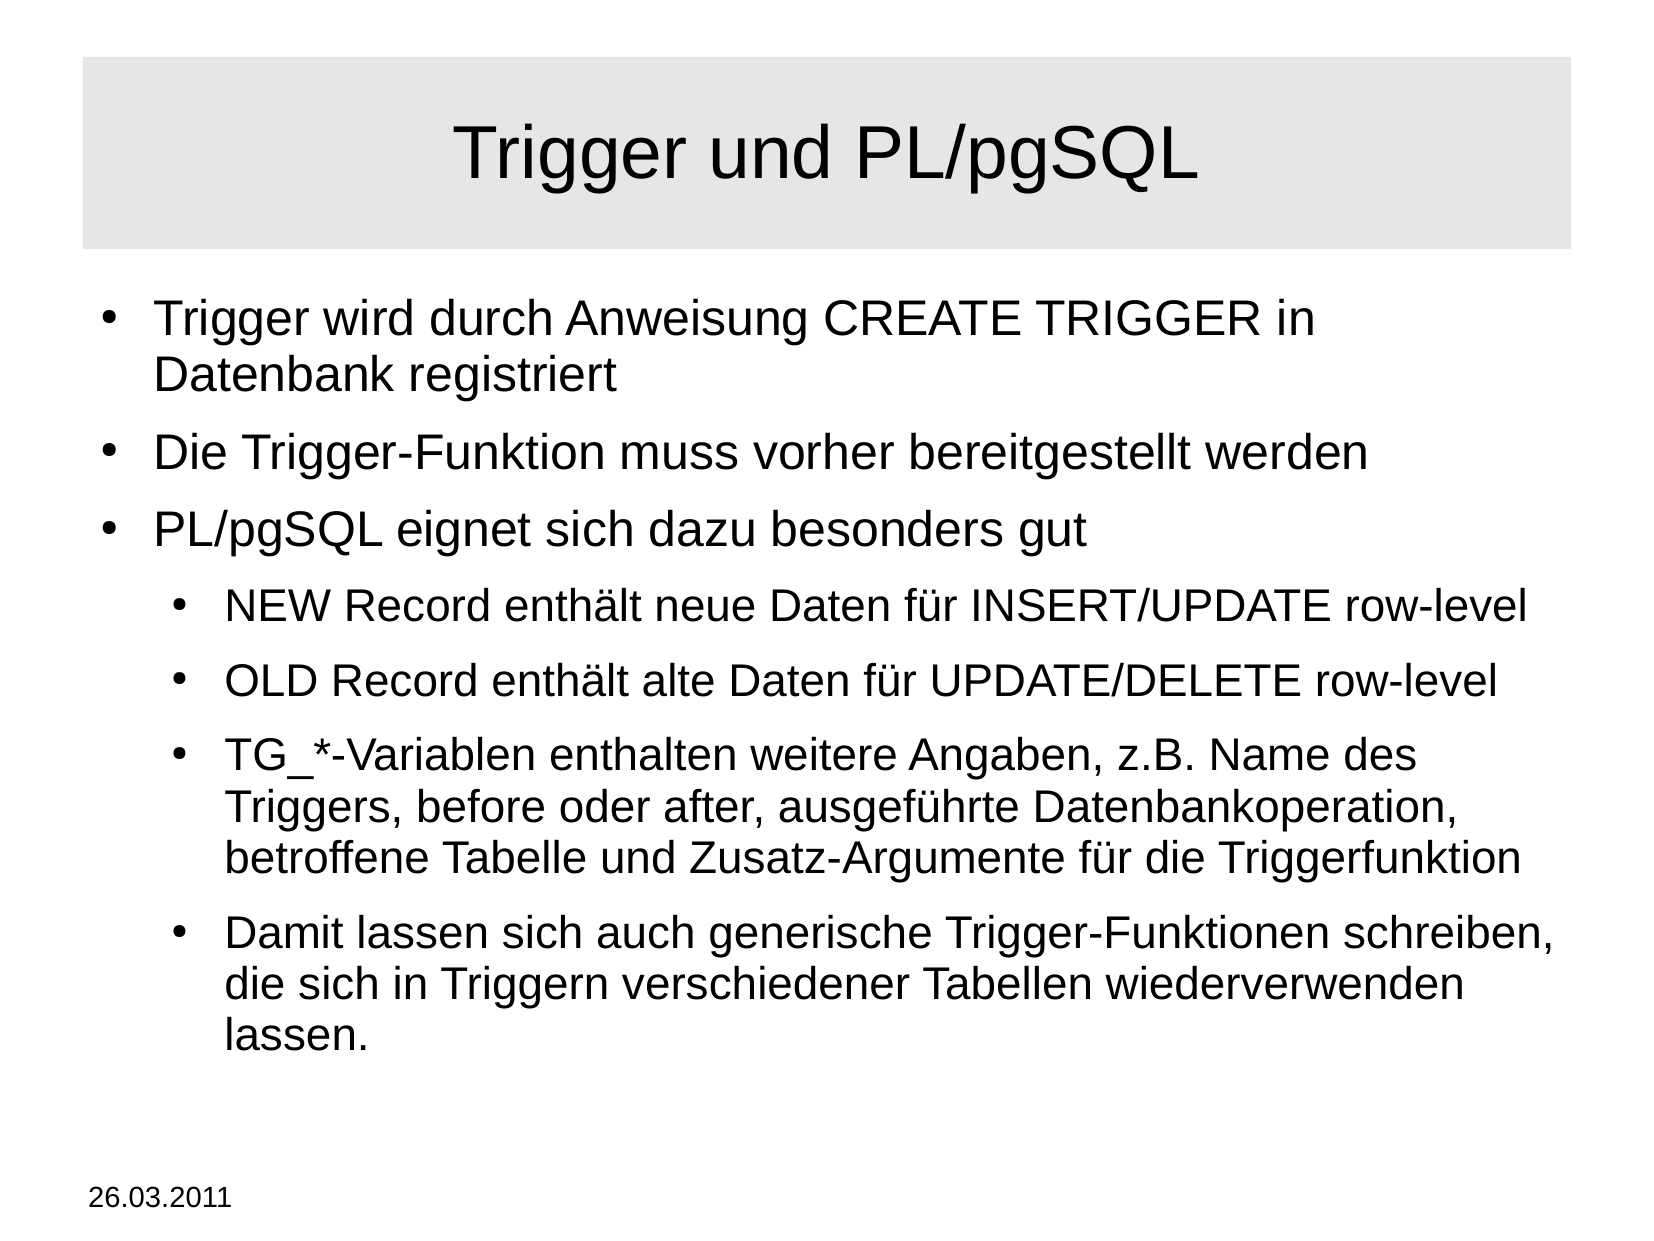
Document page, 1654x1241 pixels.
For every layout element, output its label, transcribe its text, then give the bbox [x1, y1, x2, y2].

title Trigger und PL/pgSQL [82, 56, 1571, 250]
list Trigger wird durch Anweisung CREATE TRIGGER in Datenbank registriert Die Trigger-Funktion muss vorher bereitgestellt werden PL/pgSQL eignet sich dazu besonders gut NEW Record enthält neue Daten für INSERT/UPDATE row-level OLD Record enthält alte Daten für UPDATE/DELETE row-level TG_*-Variablen enthalten weitere Angaben, z.B. Name des Triggers, before oder after, ausgeführte Datenbankoperation, betroffene Tabelle und Zusatz-Argumente für die Triggerfunktion Damit lassen sich auch generische Trigger-Funktionen schreiben, die sich in Triggern verschiedener Tabellen wiederverwenden lassen. [82, 290, 1571, 1094]
